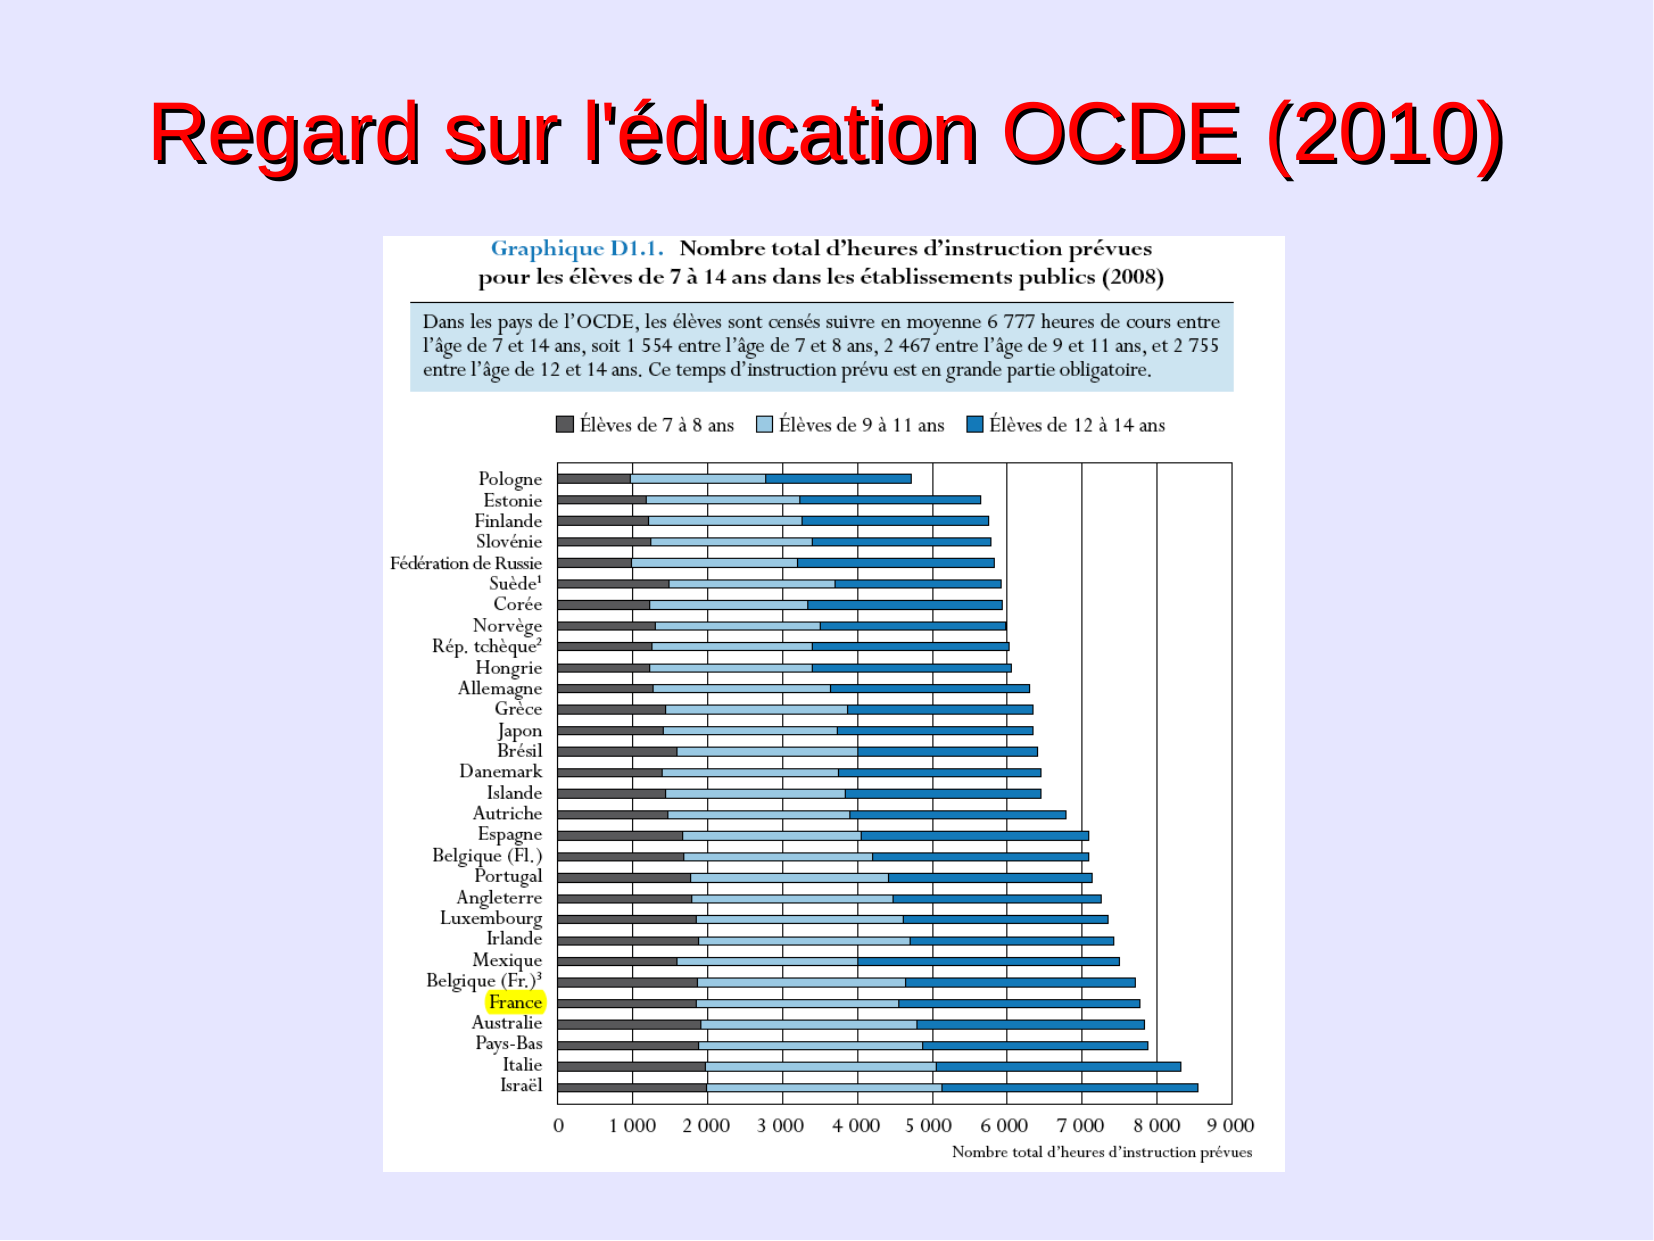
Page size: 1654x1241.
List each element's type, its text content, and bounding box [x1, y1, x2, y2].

picture [383, 236, 1285, 1172]
title Regard sur l'éducation OCDE (2010) [82, 56, 1571, 207]
